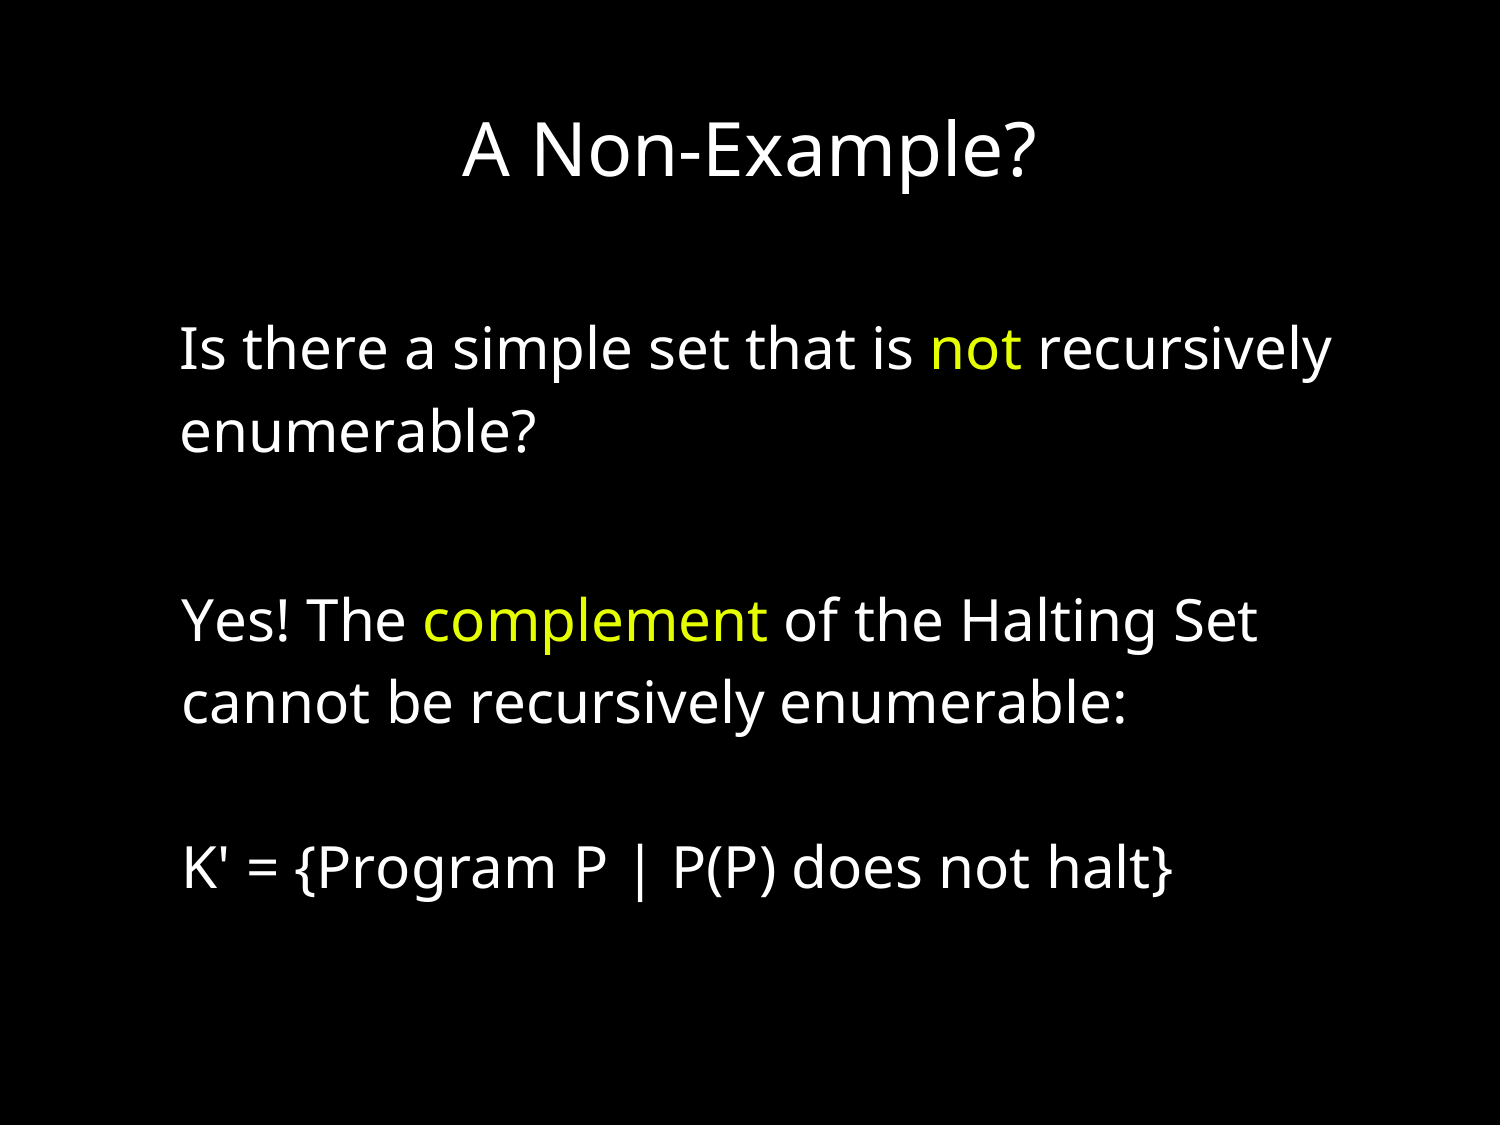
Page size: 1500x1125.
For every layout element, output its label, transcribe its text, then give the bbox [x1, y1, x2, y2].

text_box A Non-Example? [0, 67, 1500, 226]
text_box Is there a simple set that is not recursively enumerable? [164, 303, 1348, 472]
text_box Yes! The complement of the Halting Set cannot be recursively enumerable: K' = {Program P | P(P) does not halt} [167, 575, 1274, 981]
